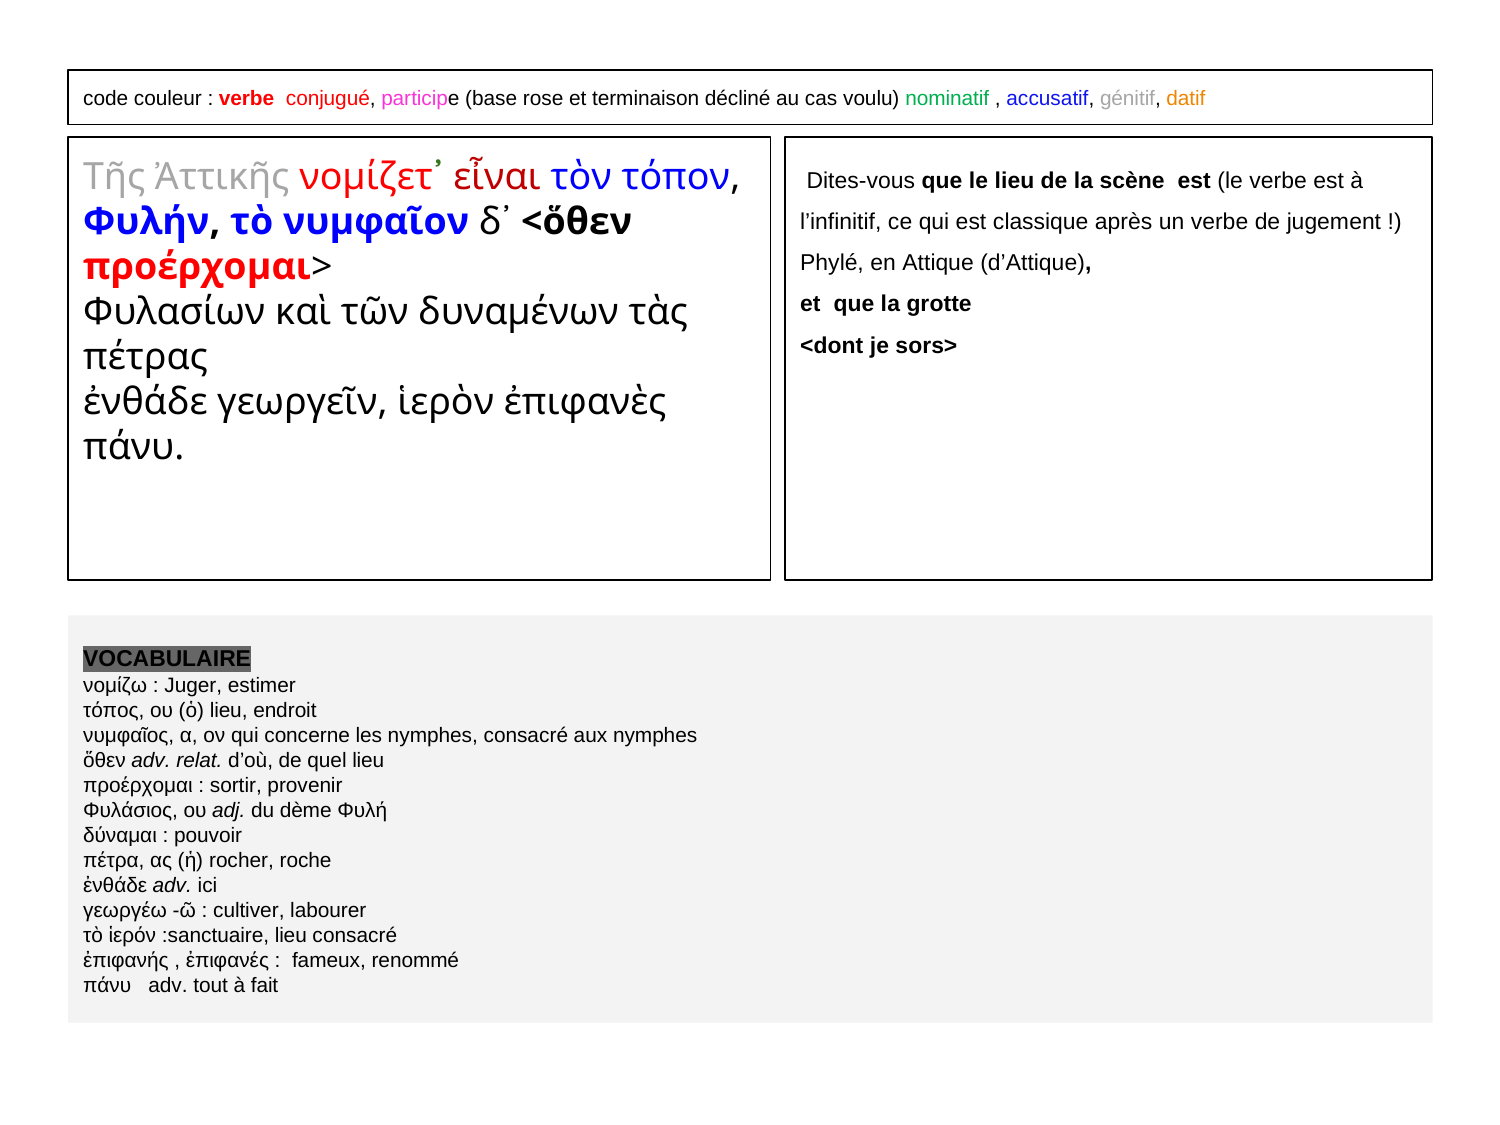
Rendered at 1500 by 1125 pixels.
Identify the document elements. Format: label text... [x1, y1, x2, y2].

text_box code couleur : verbe conjugué, participe (base rose et terminaison décliné au cas voulu) nominatif , accusatif, génitif, datif [68, 70, 1433, 125]
text_box Τῆς Ἀττικῆς νομίζετ᾽ εἶναι τὸν τόπον, Φυλήν, τὸ νυμφαῖον δ᾽ <ὅθεν προέρχομαι> Φυλασίων καὶ τῶν δυναμένων τὰς πέτρας ἐνθάδε γεωργεῖν, ἱερὸν ἐπιφανὲς πάνυ. [68, 136, 771, 581]
text_box VOCABULAIRE νομίζω : Juger, estimer τόπος, ου (ὁ) lieu, endroit νυμφαῖος, α, ον qui concerne les nymphes, consacré aux nymphes ὅθεν adv. relat. d’où, de quel lieu προέρχομαι : sortir, provenir Φυλάσιος, ου adj. du dème Φυλή δύναμαι : pouvoir πέτρα, ας (ἡ) rocher, roche ἐνθάδε adv. ici γεωργέω -ῶ : cultiver, labourer τὸ ἱερόν :sanctuaire, lieu consacré ἐπιφανής , ἐπιφανές : fameux, renommé πάνυ adv. tout à fait [68, 615, 1433, 1023]
text_box Dites-vous que le lieu de la scène est (le verbe est à l’infinitif, ce qui est classique après un verbe de jugement !) Phylé, en Attique (d’Attique), et que la grotte <dont je sors> [785, 136, 1432, 581]
